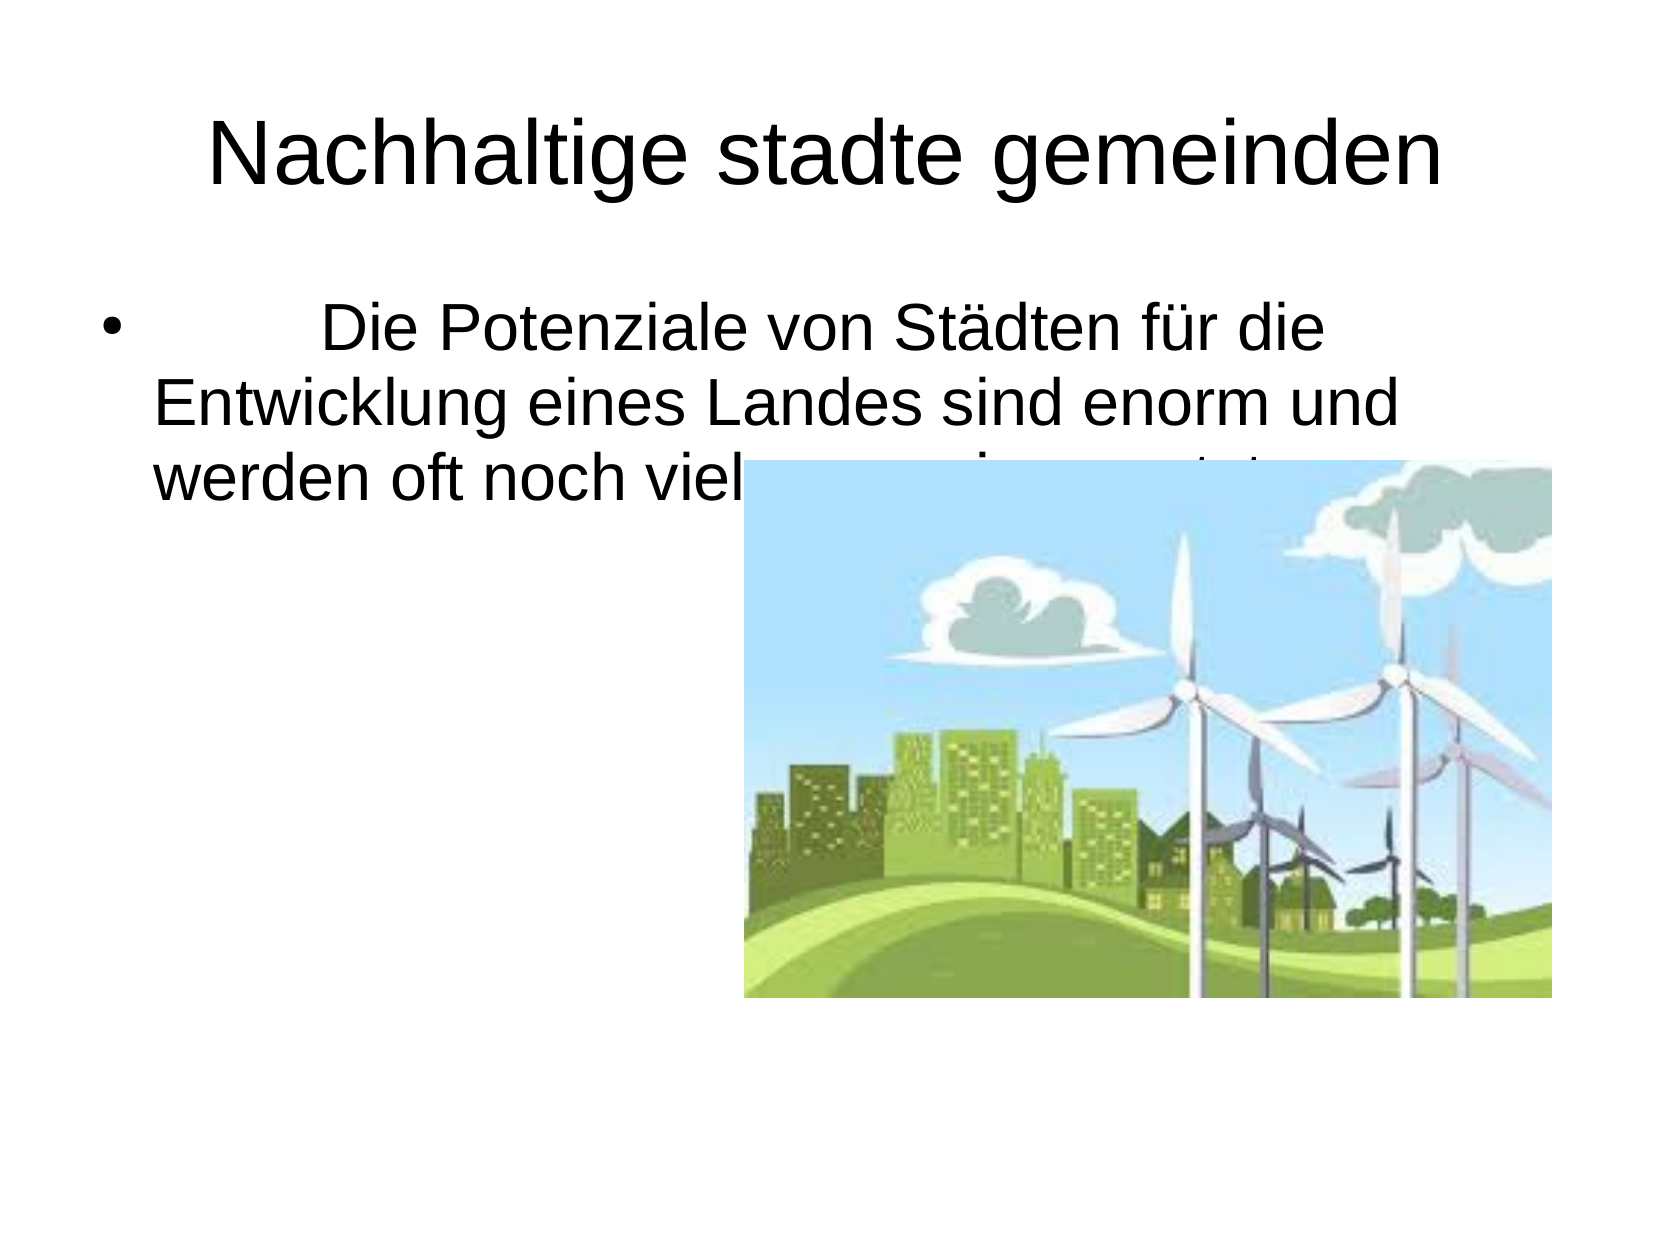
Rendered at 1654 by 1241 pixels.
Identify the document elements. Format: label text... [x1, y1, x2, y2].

picture [744, 460, 1552, 999]
list Die Potenziale von Städten für die Entwicklung eines Landes sind enorm und werden oft noch viel zu wenig genutzt. [82, 290, 1571, 1010]
title Nachhaltige stadte gemeinden [82, 49, 1571, 257]
